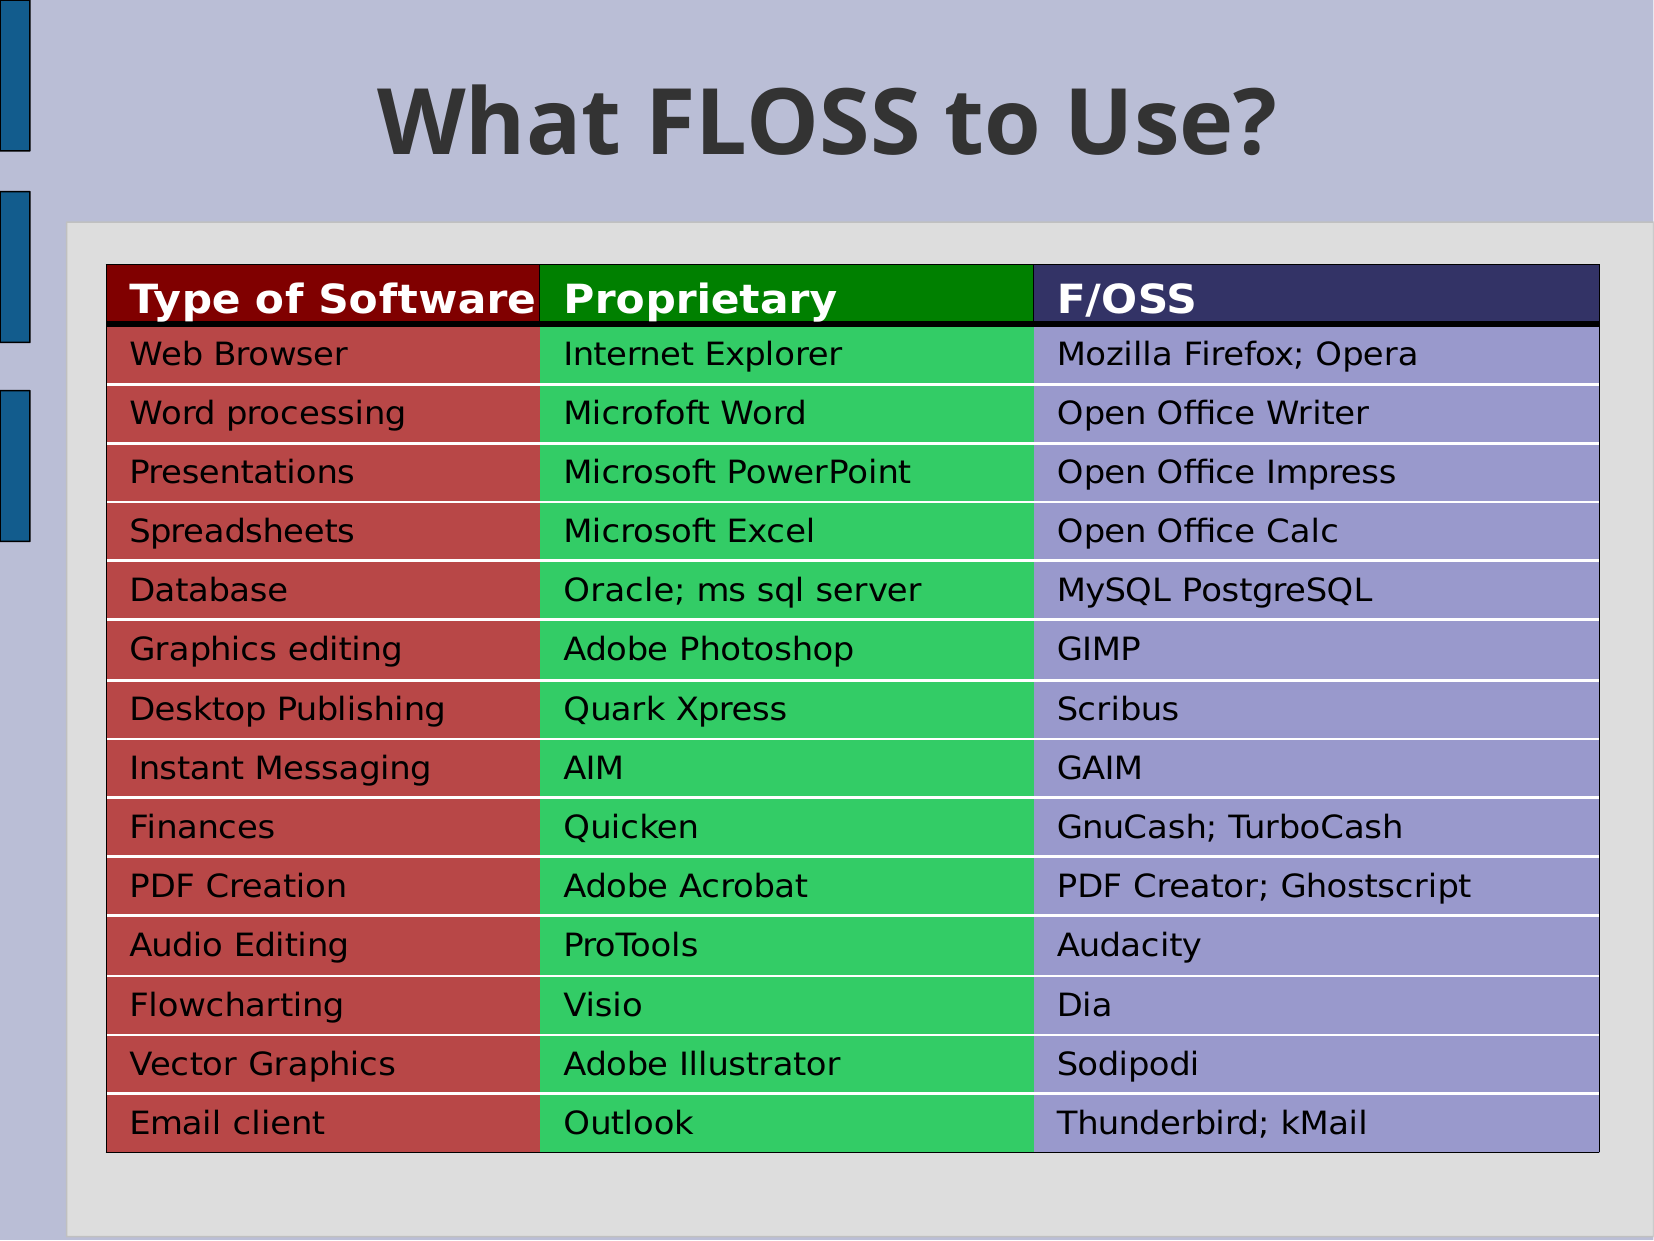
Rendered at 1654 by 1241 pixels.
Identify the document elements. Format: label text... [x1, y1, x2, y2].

title What FLOSS to Use? [121, 42, 1534, 196]
chart [104, 262, 1602, 1157]
